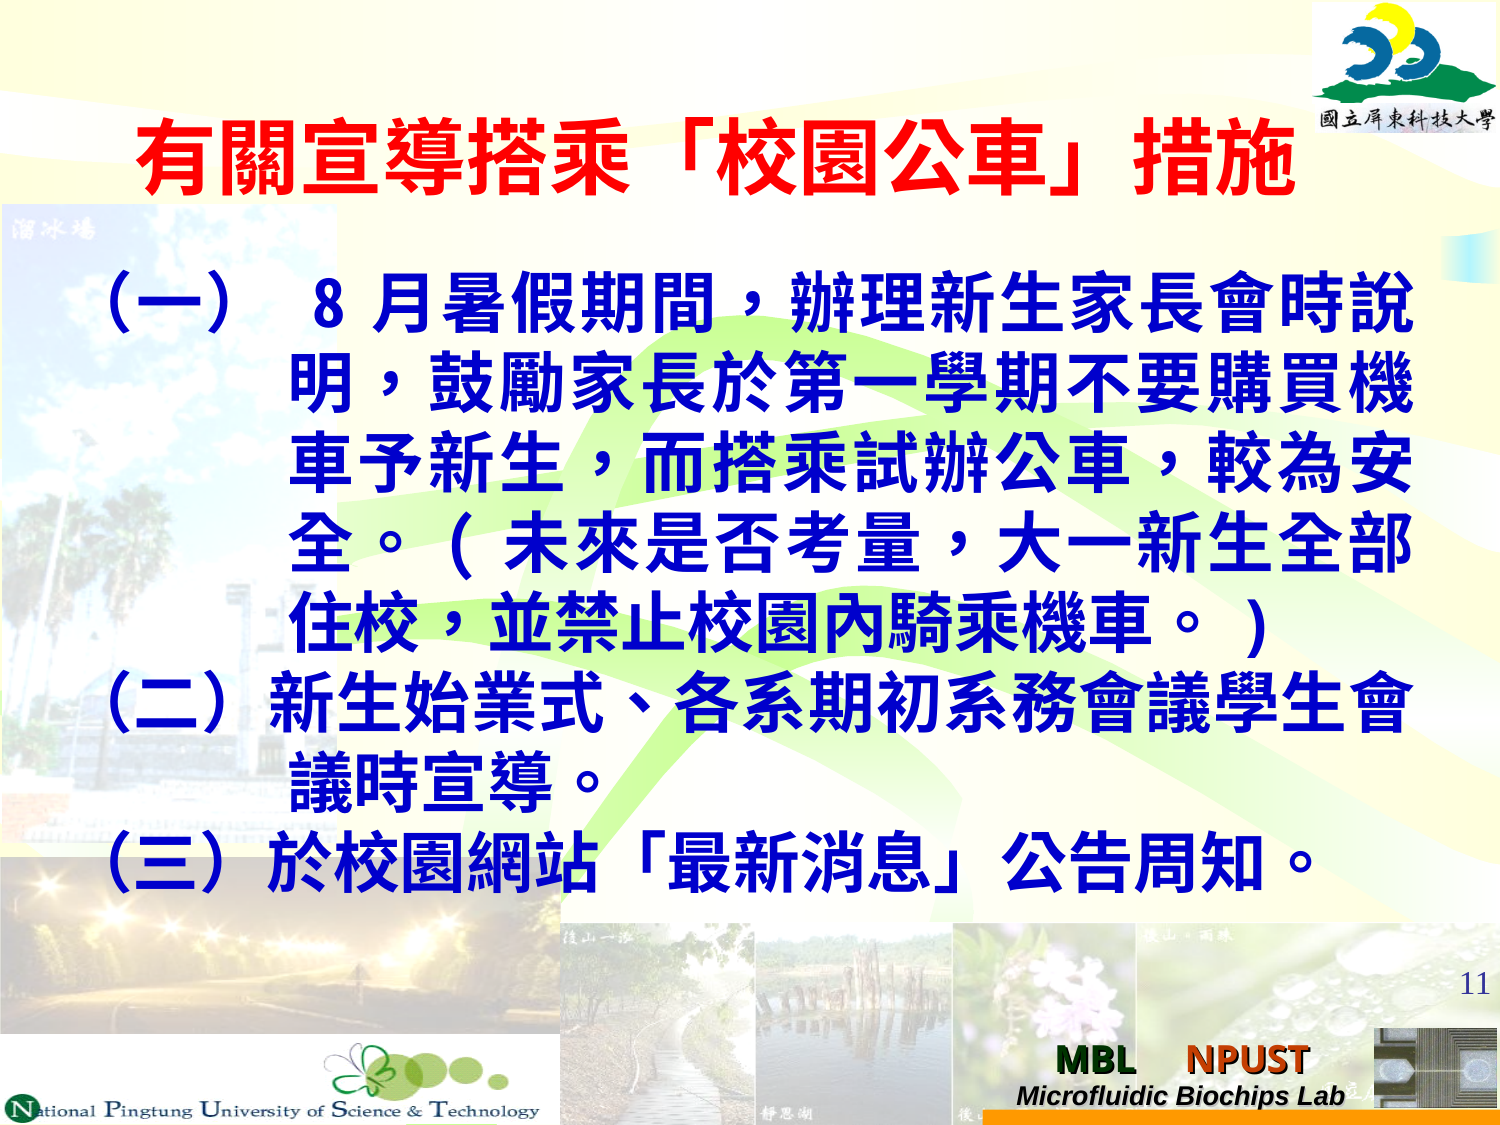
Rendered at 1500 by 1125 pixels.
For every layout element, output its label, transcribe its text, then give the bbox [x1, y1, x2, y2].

text_box （一） 8月暑假期間，辦理新生家長會時說明，鼓勵家長於第一學期不要購買機車予新生，而搭乘試辦公車，較為安全。(未來是否考量，大一新生全部住校，並禁止校園內騎乘機車。) （二）新生始業式、各系期初系務會議學生會議時宣導。 （三）於校園網站「最新消息」公告周知。 [58, 246, 1424, 916]
text_box 有關宣導搭乘「校園公車」措施 [100, 101, 1332, 278]
picture [0, 857, 1500, 1125]
picture [1264, 1095, 1270, 1103]
picture [1312, 2, 1496, 133]
